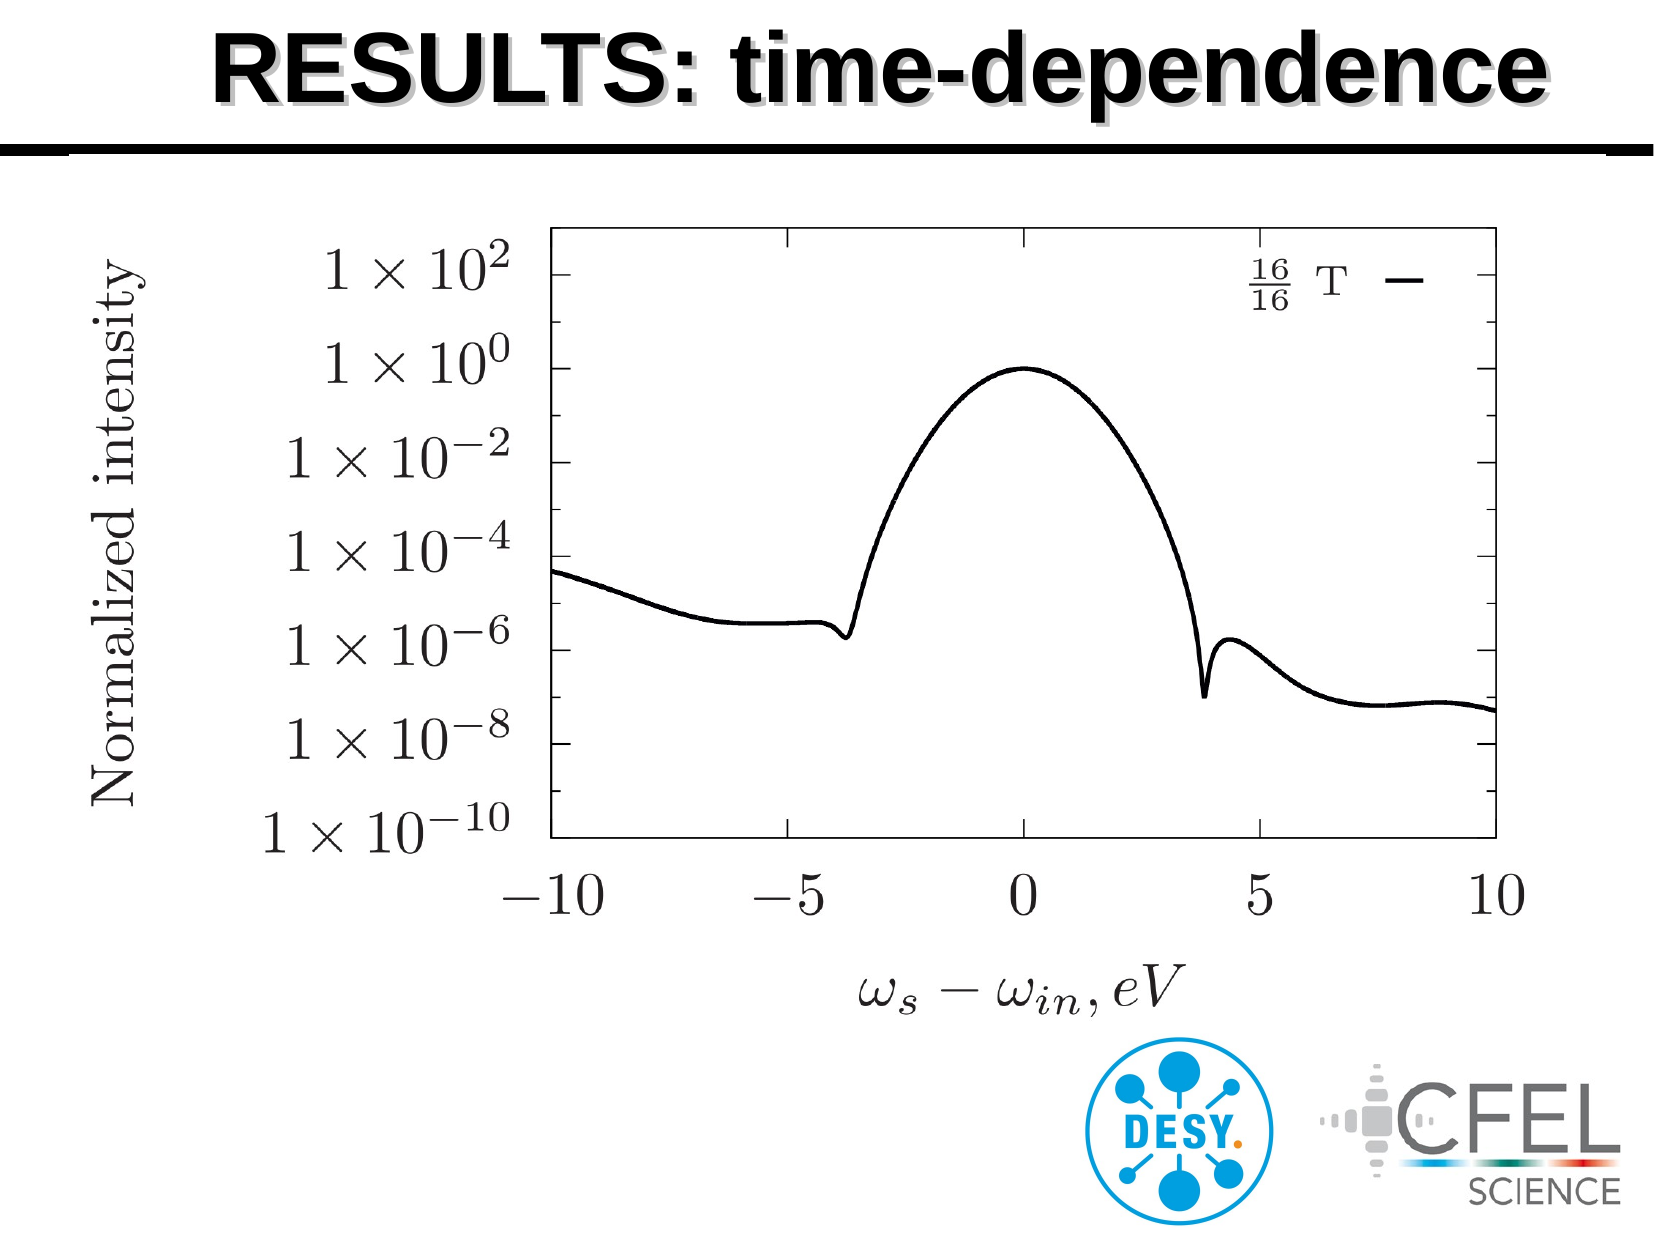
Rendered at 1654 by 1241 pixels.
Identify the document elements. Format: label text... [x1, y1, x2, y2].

title RESULTS: time-dependence [0, 0, 1654, 151]
picture [1320, 1064, 1621, 1213]
text_box [30, 8, 736, 247]
picture [69, 154, 1606, 1231]
